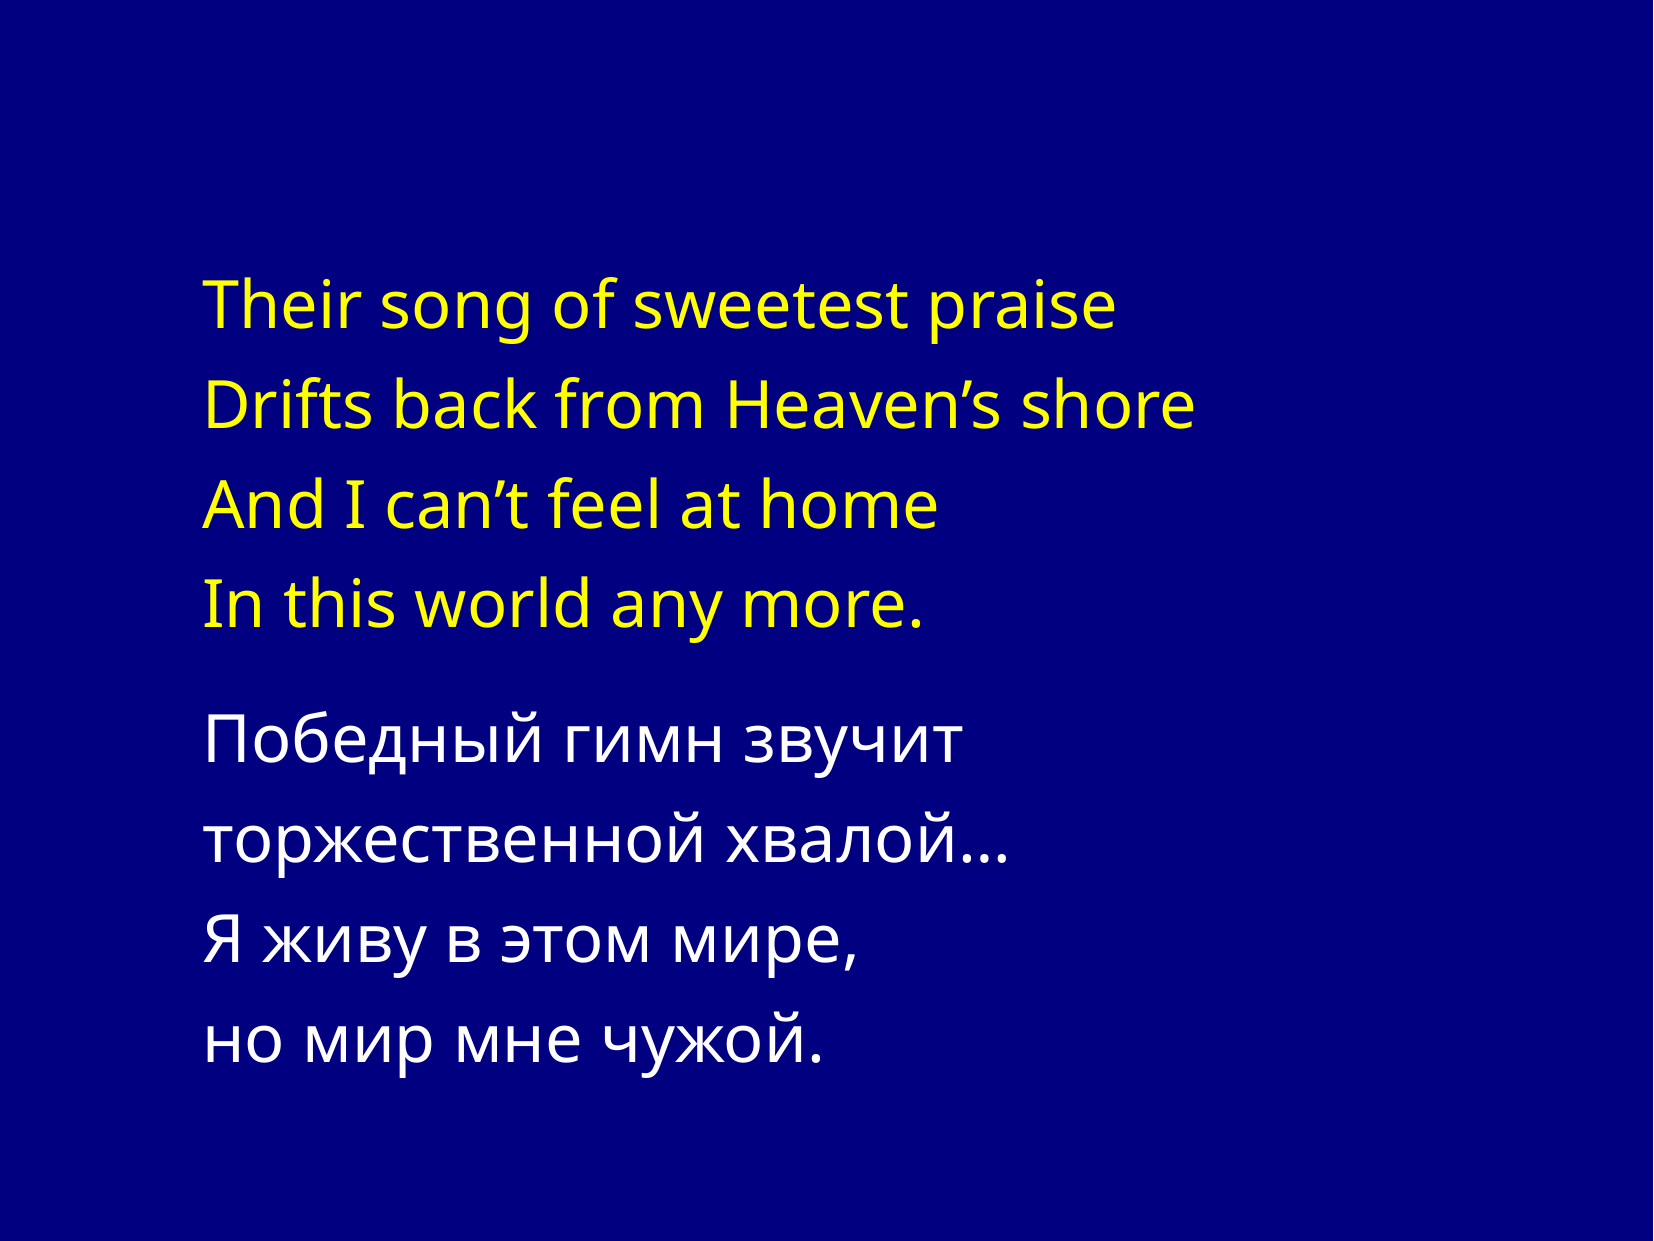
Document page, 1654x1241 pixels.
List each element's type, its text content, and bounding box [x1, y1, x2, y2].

text_box Победный гимн звучит торжественной хвалой… Я живу в этом мире, но мир мне чужой. [75, 675, 1576, 1163]
text_box Their song of sweetest praise Drifts back from Heaven’s shore And I can’t feel at home In this world any more. [75, 150, 1576, 638]
